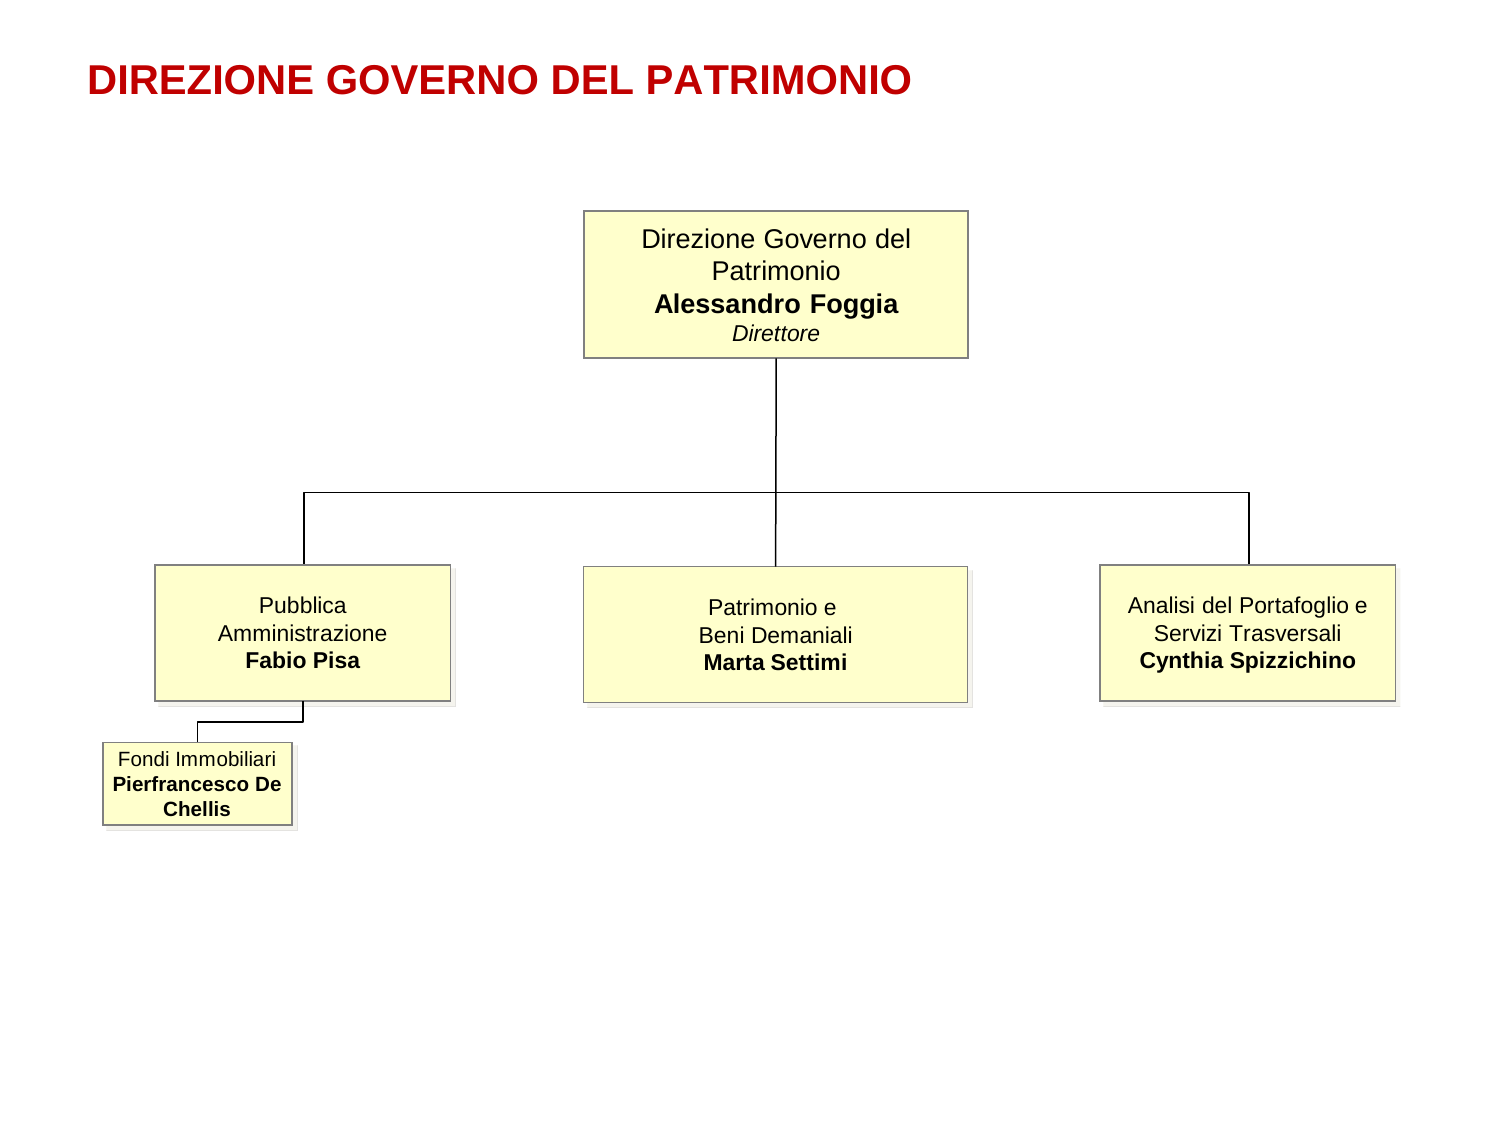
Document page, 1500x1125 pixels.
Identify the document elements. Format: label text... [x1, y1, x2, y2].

picture [99, 209, 1401, 838]
text_box DIREZIONE GOVERNO DEL PATRIMONIO [72, 45, 1462, 128]
